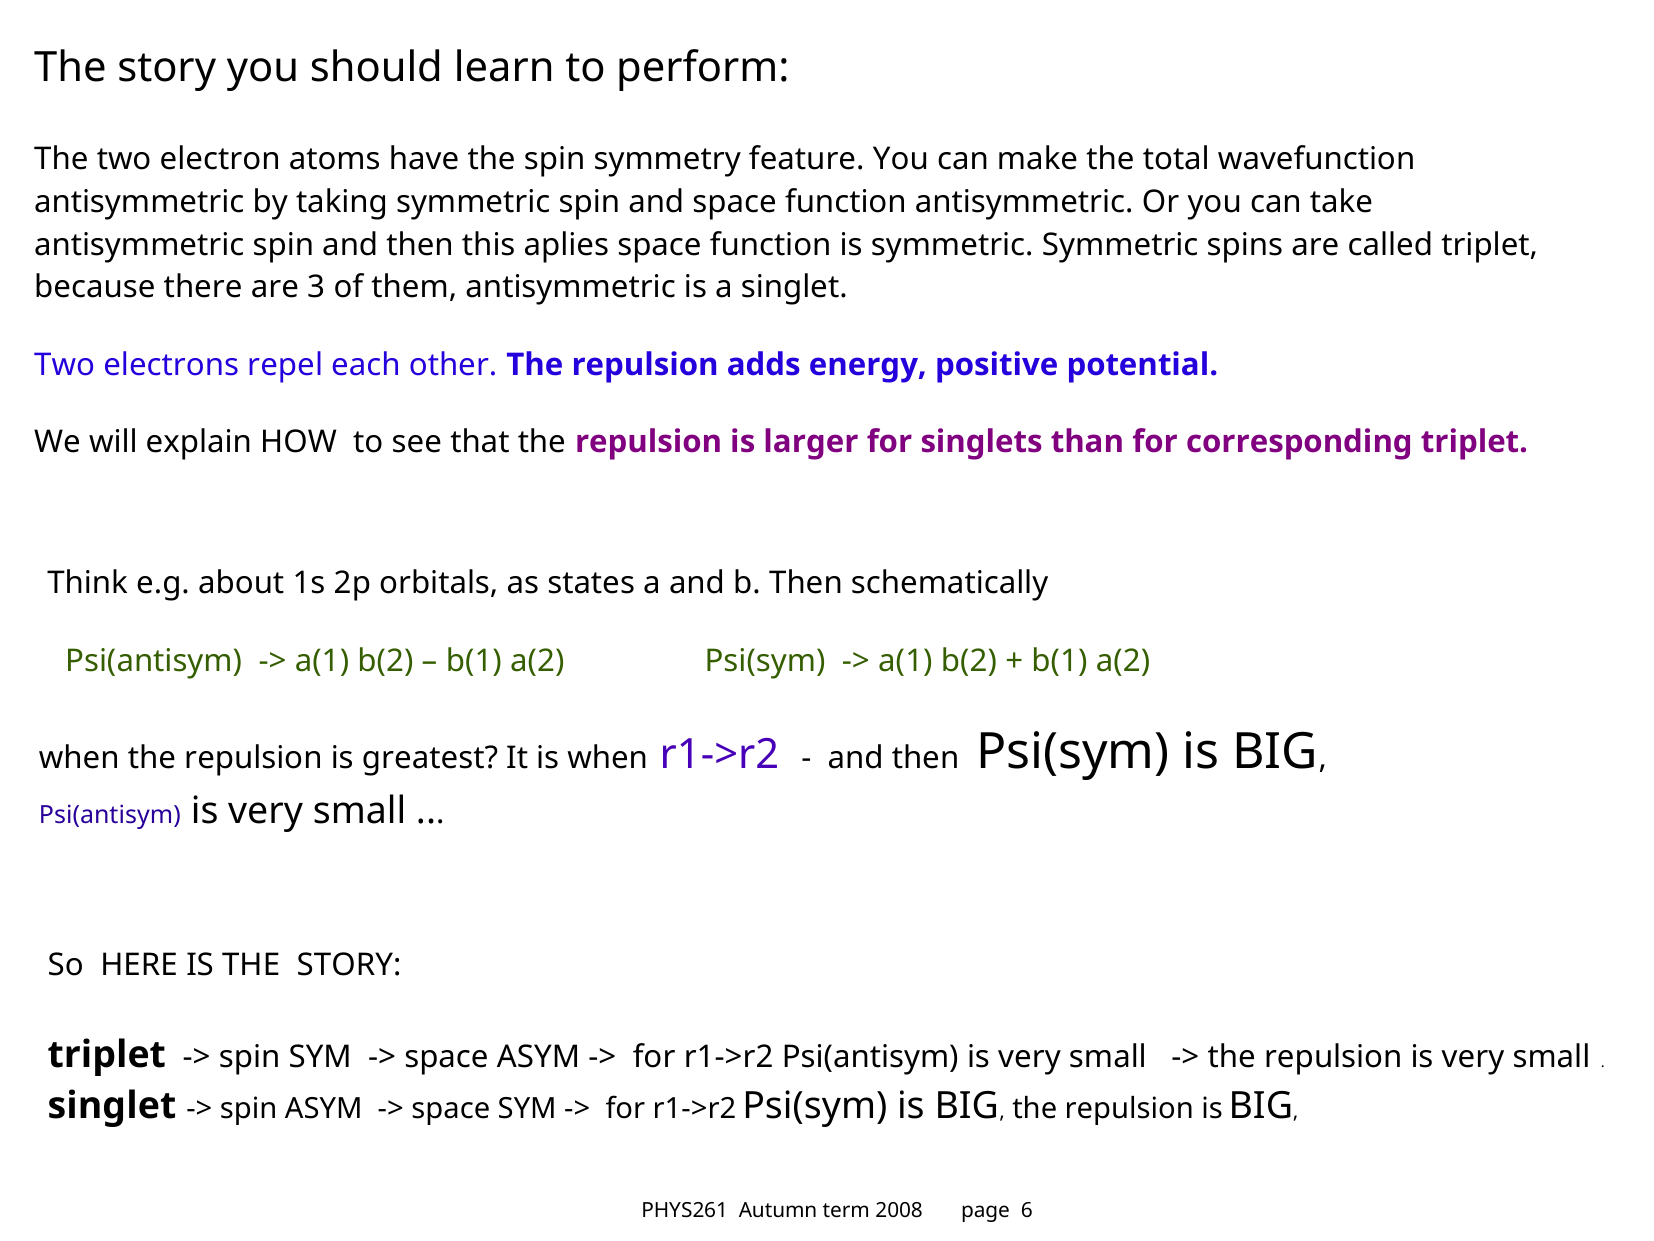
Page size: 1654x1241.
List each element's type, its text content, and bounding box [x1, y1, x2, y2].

text_box So HERE IS THE STORY: triplet -> spin SYM -> space ASYM -> for r1->r2 Psi(antisym) is very small -> the repulsion is very small . singlet -> spin ASYM -> space SYM -> for r1->r2 Psi(sym) is BIG, the repulsion is BIG, [33, 891, 1640, 1193]
text_box The story you should learn to perform: The two electron atoms have the spin symmetry feature. You can make the total wavefunction antisymmetric by taking symmetric spin and space function antisymmetric. Or you can take antisymmetric spin and then this aplies space function is symmetric. Symmetric spins are called triplet, because there are 3 of them, antisymmetric is a singlet. Two electrons repel each other. The repulsion adds energy, positive potential. We will explain HOW to see that the repulsion is larger for singlets than for corresponding triplet. [19, 28, 1565, 537]
text_box Think e.g. about 1s 2p orbitals, as states a and b. Then schematically Psi(antisym) -> a(1) b(2) – b(1) a(2) Psi(sym) -> a(1) b(2) + b(1) a(2) when the repulsion is greatest? It is when r1->r2 - and then Psi(sym) is BIG, Psi(antisym) is very small ... [24, 552, 1631, 887]
